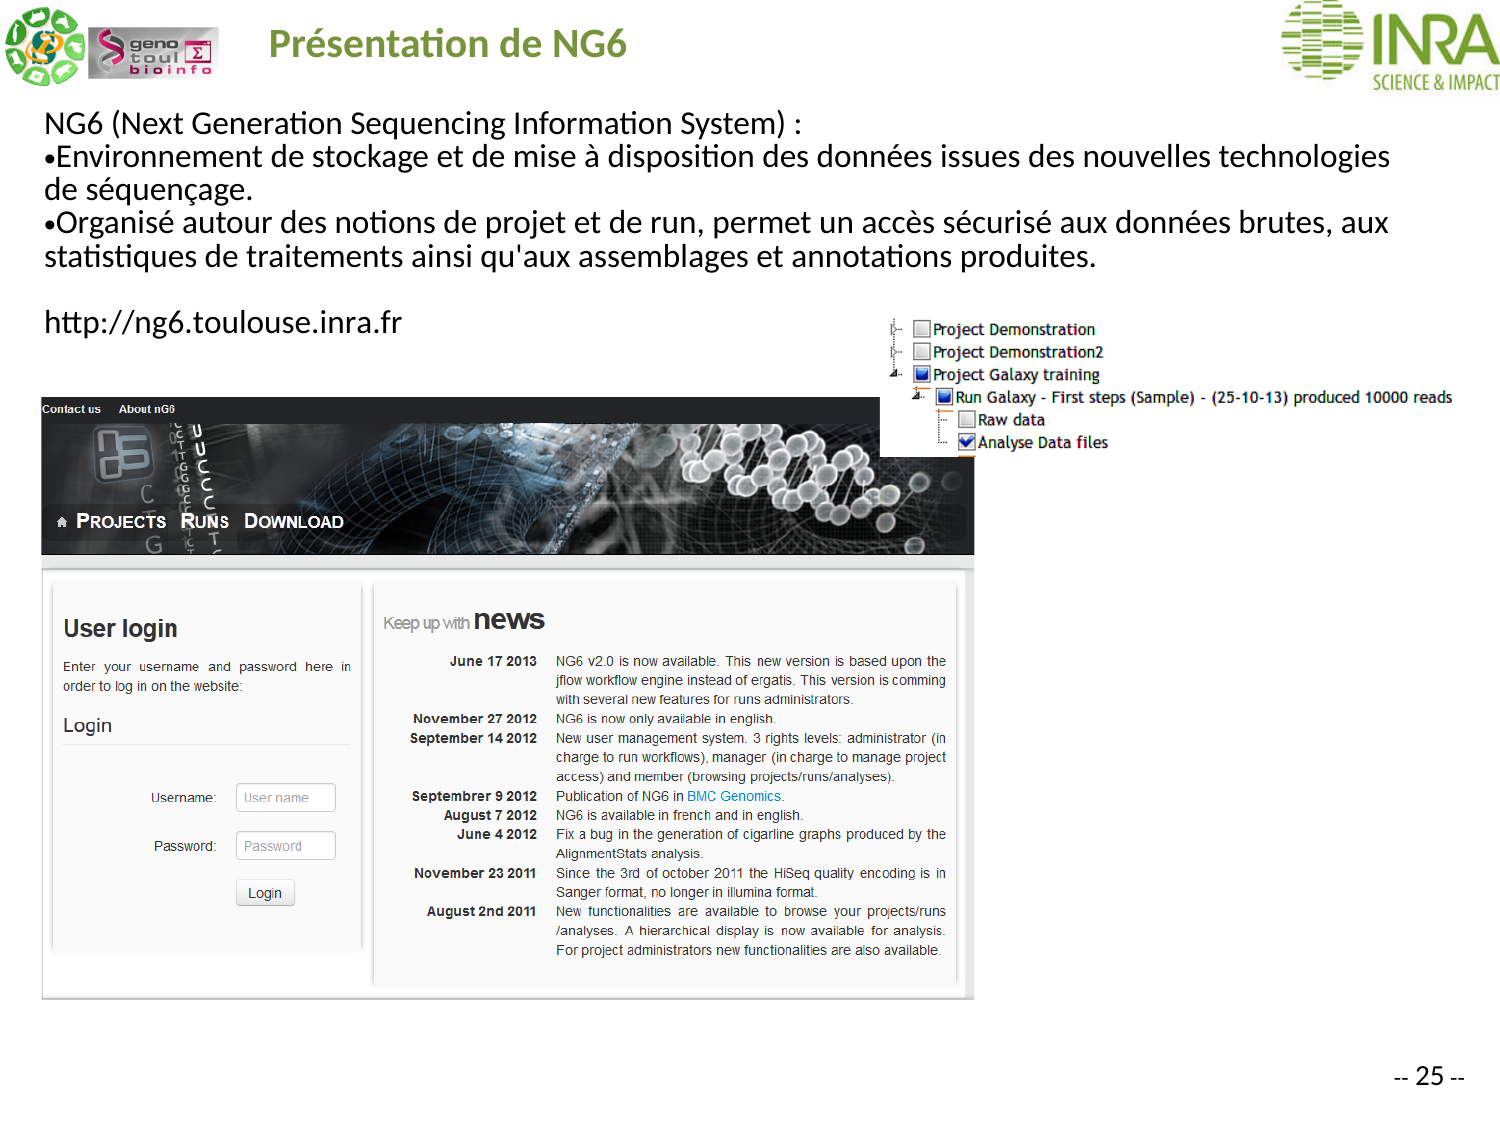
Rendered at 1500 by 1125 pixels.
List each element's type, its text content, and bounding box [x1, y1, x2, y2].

picture [1281, 0, 1500, 110]
picture [88, 27, 219, 79]
picture [5, 7, 85, 86]
text_box NG6 (Next Generation Sequencing Information System) : Environnement de stockage et de mise à disposition des données issues des nouvelles technologies de séquençage. Organisé autour des notions de projet et de run, permet un accès sécurisé aux données brutes, aux statistiques de traitements ainsi qu'aux assemblages et annotations produites. http://ng6.toulouse.inra.fr [29, 101, 1447, 1095]
text_box Présentation de NG6 [253, 19, 1270, 86]
picture [41, 314, 1467, 1000]
